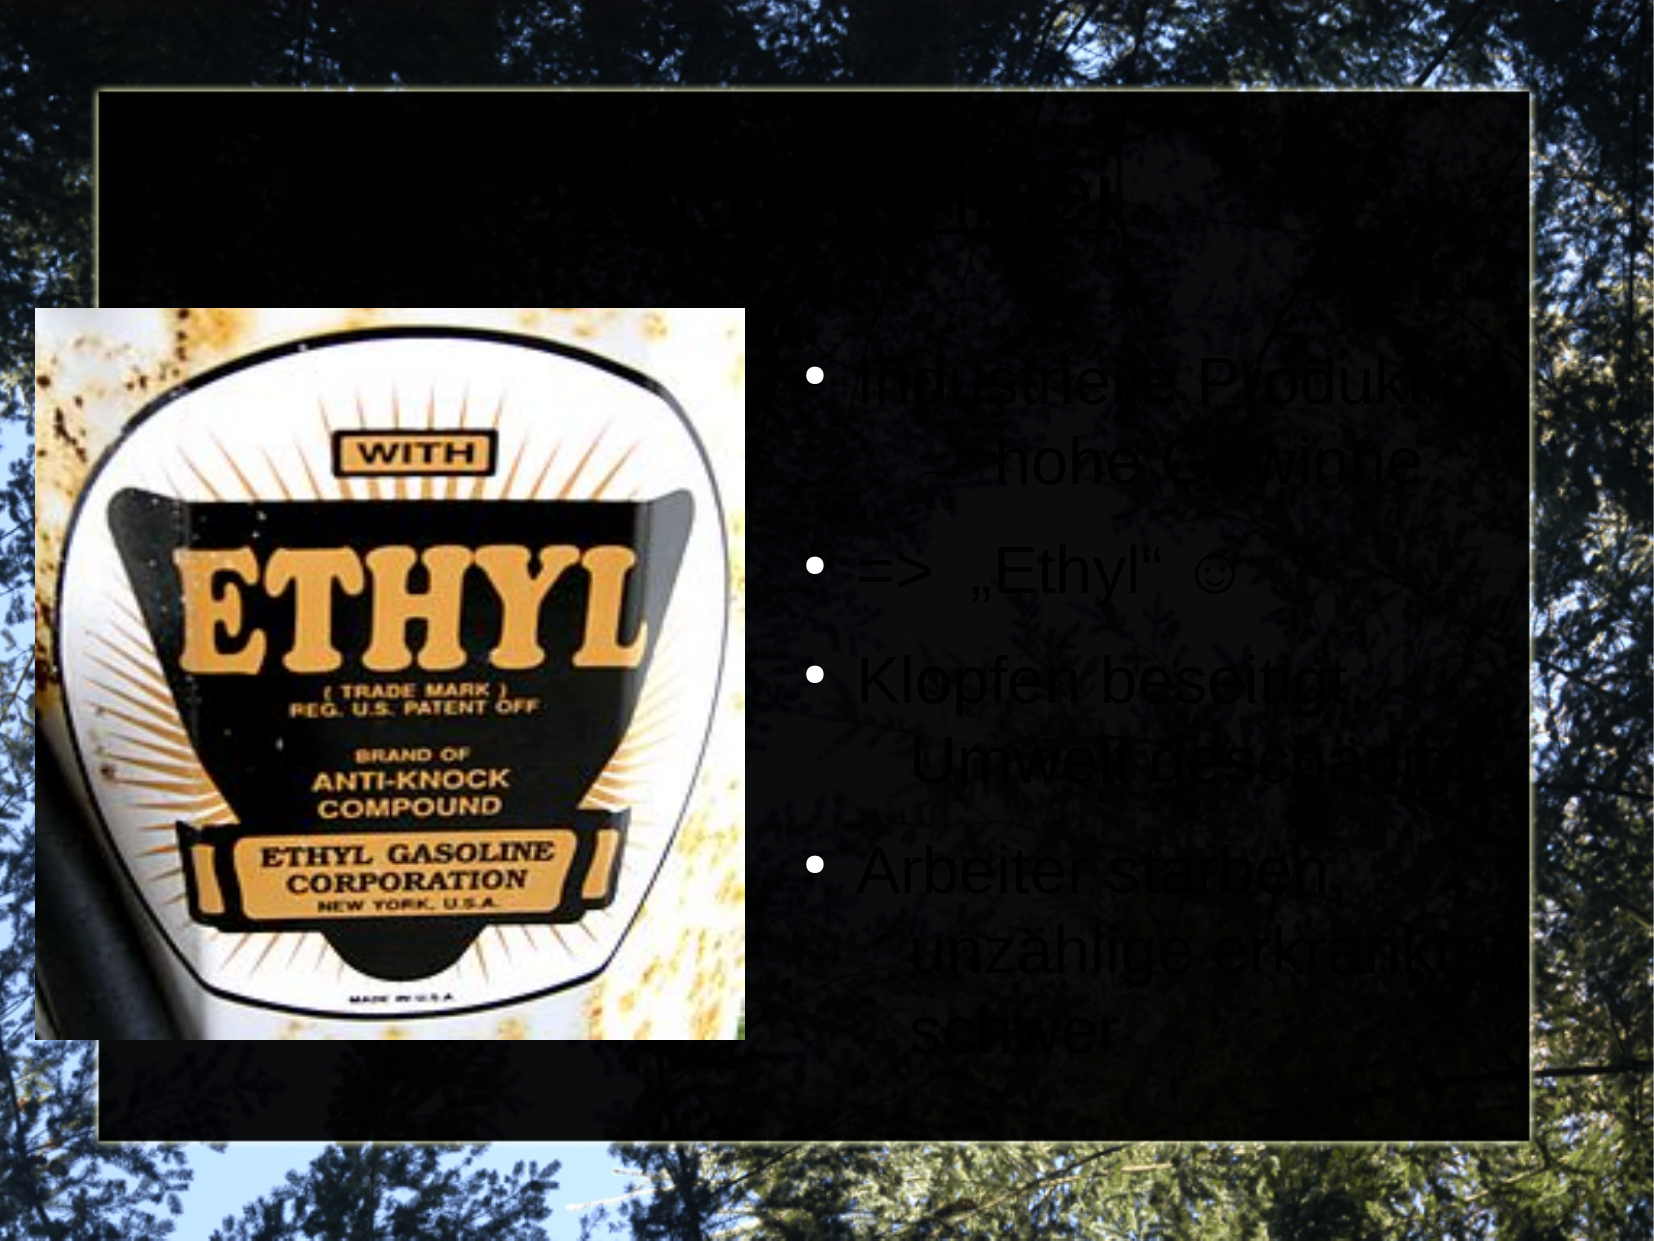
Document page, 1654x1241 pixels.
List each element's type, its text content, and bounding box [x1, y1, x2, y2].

picture [35, 308, 745, 1040]
list Industrielle Produktion → hohe Gewinne => „Ethyl“ ☺ Klopfen beseitigt, Umwelt geschädigt Arbeiter starben, unzählige erkrankten schwer [767, 337, 1577, 1241]
title Tetraethylblei [122, 103, 1569, 272]
